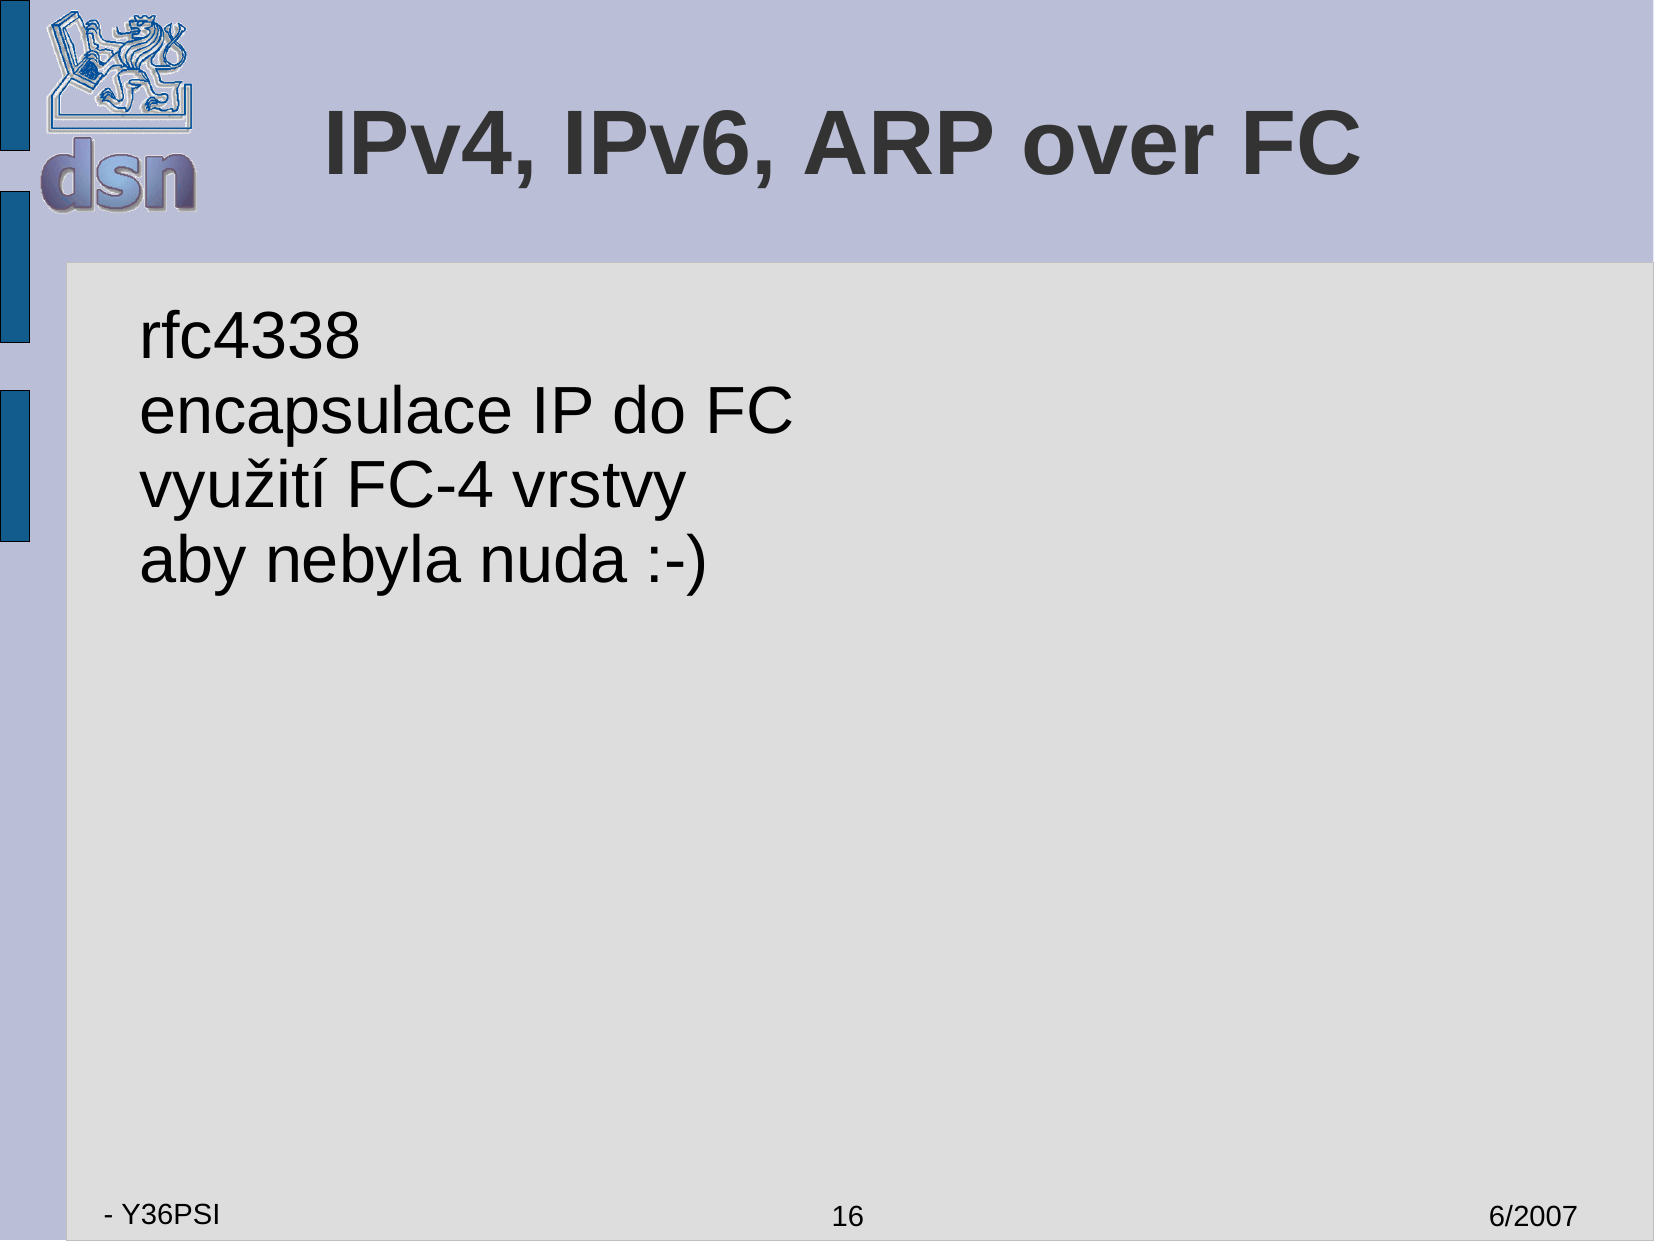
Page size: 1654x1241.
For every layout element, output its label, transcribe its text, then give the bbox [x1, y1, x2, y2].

title IPv4, IPv6, ARP over FC [210, 39, 1478, 247]
list rfc4338 encapsulace IP do FC využití FC-4 vrstvy aby nebyla nuda :-) [121, 297, 1534, 1126]
picture [10, 10, 223, 230]
